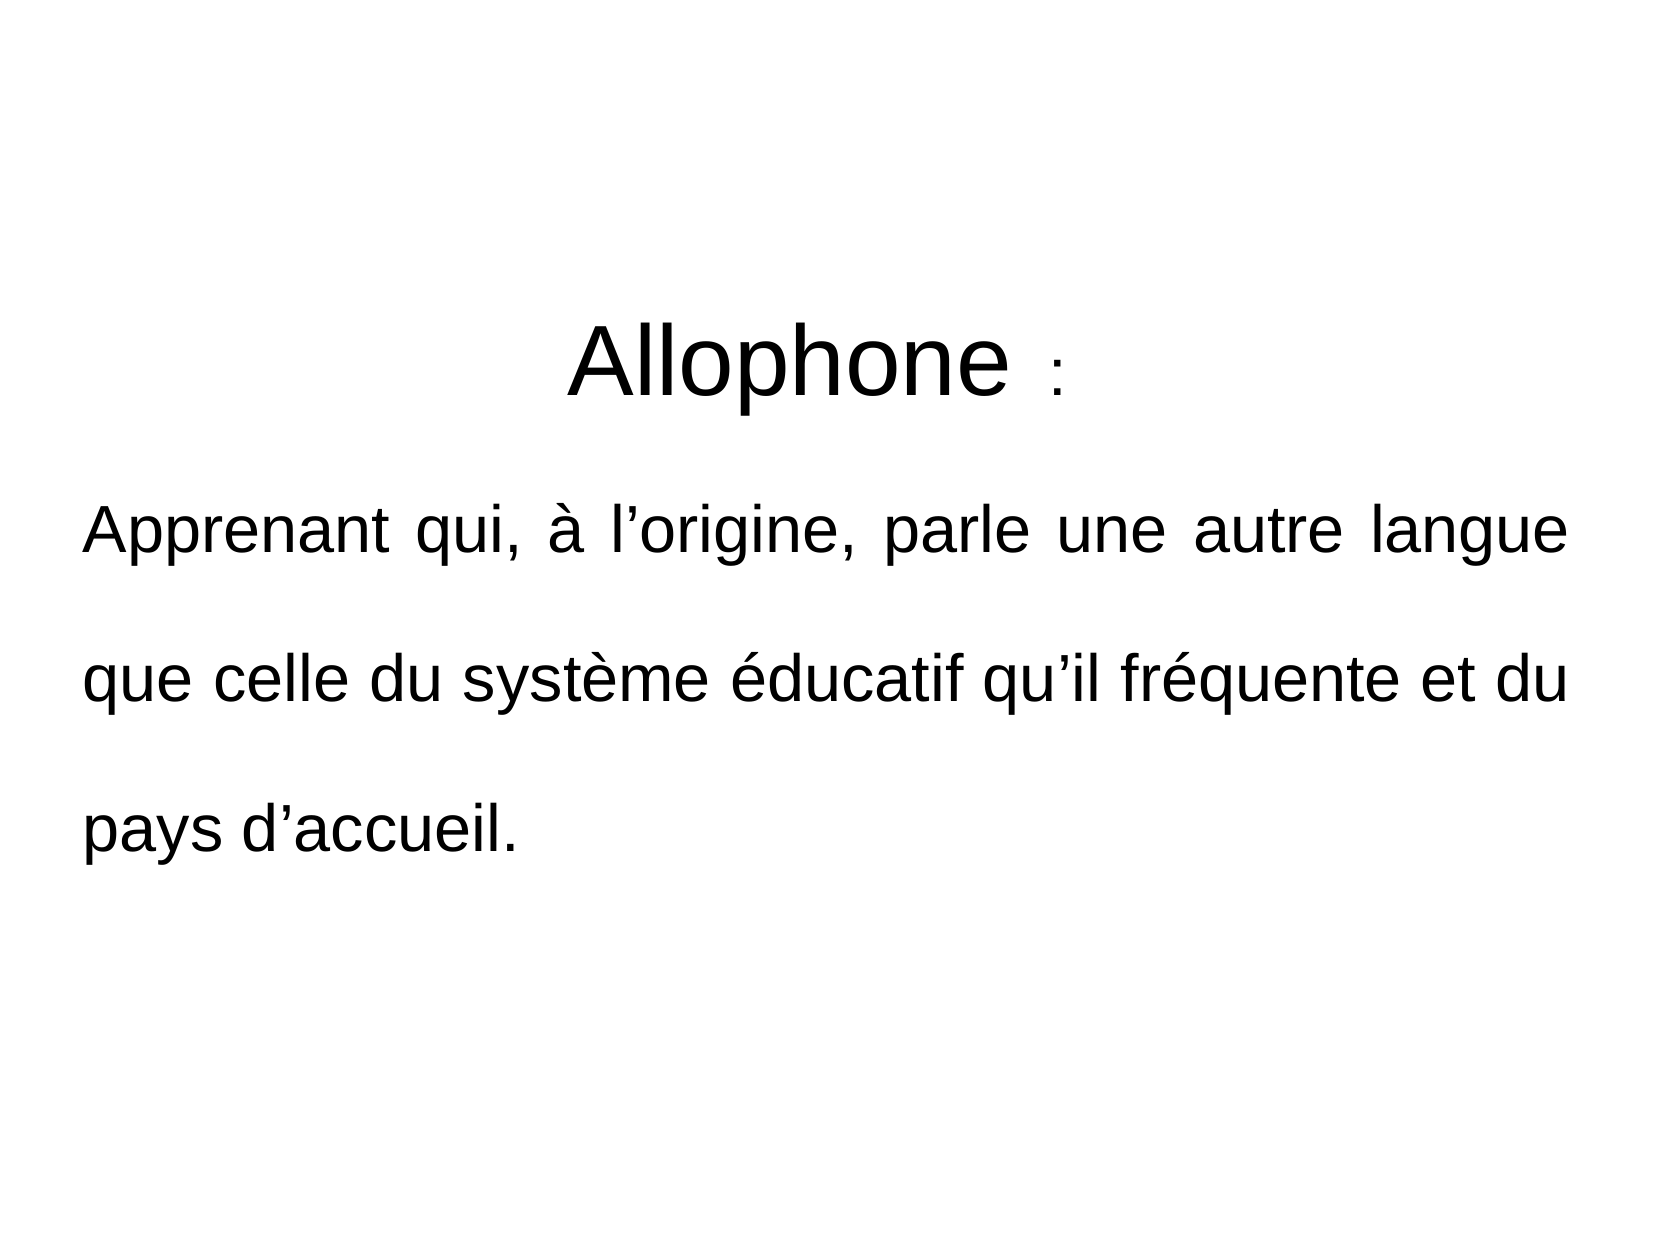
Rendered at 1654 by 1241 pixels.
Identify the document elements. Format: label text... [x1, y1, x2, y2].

subtitle Allophone : Apprenant qui, à l’origine, parle une autre langue que celle du système éducatif qu’il fréquente et du pays d’accueil. [82, 49, 1571, 1010]
